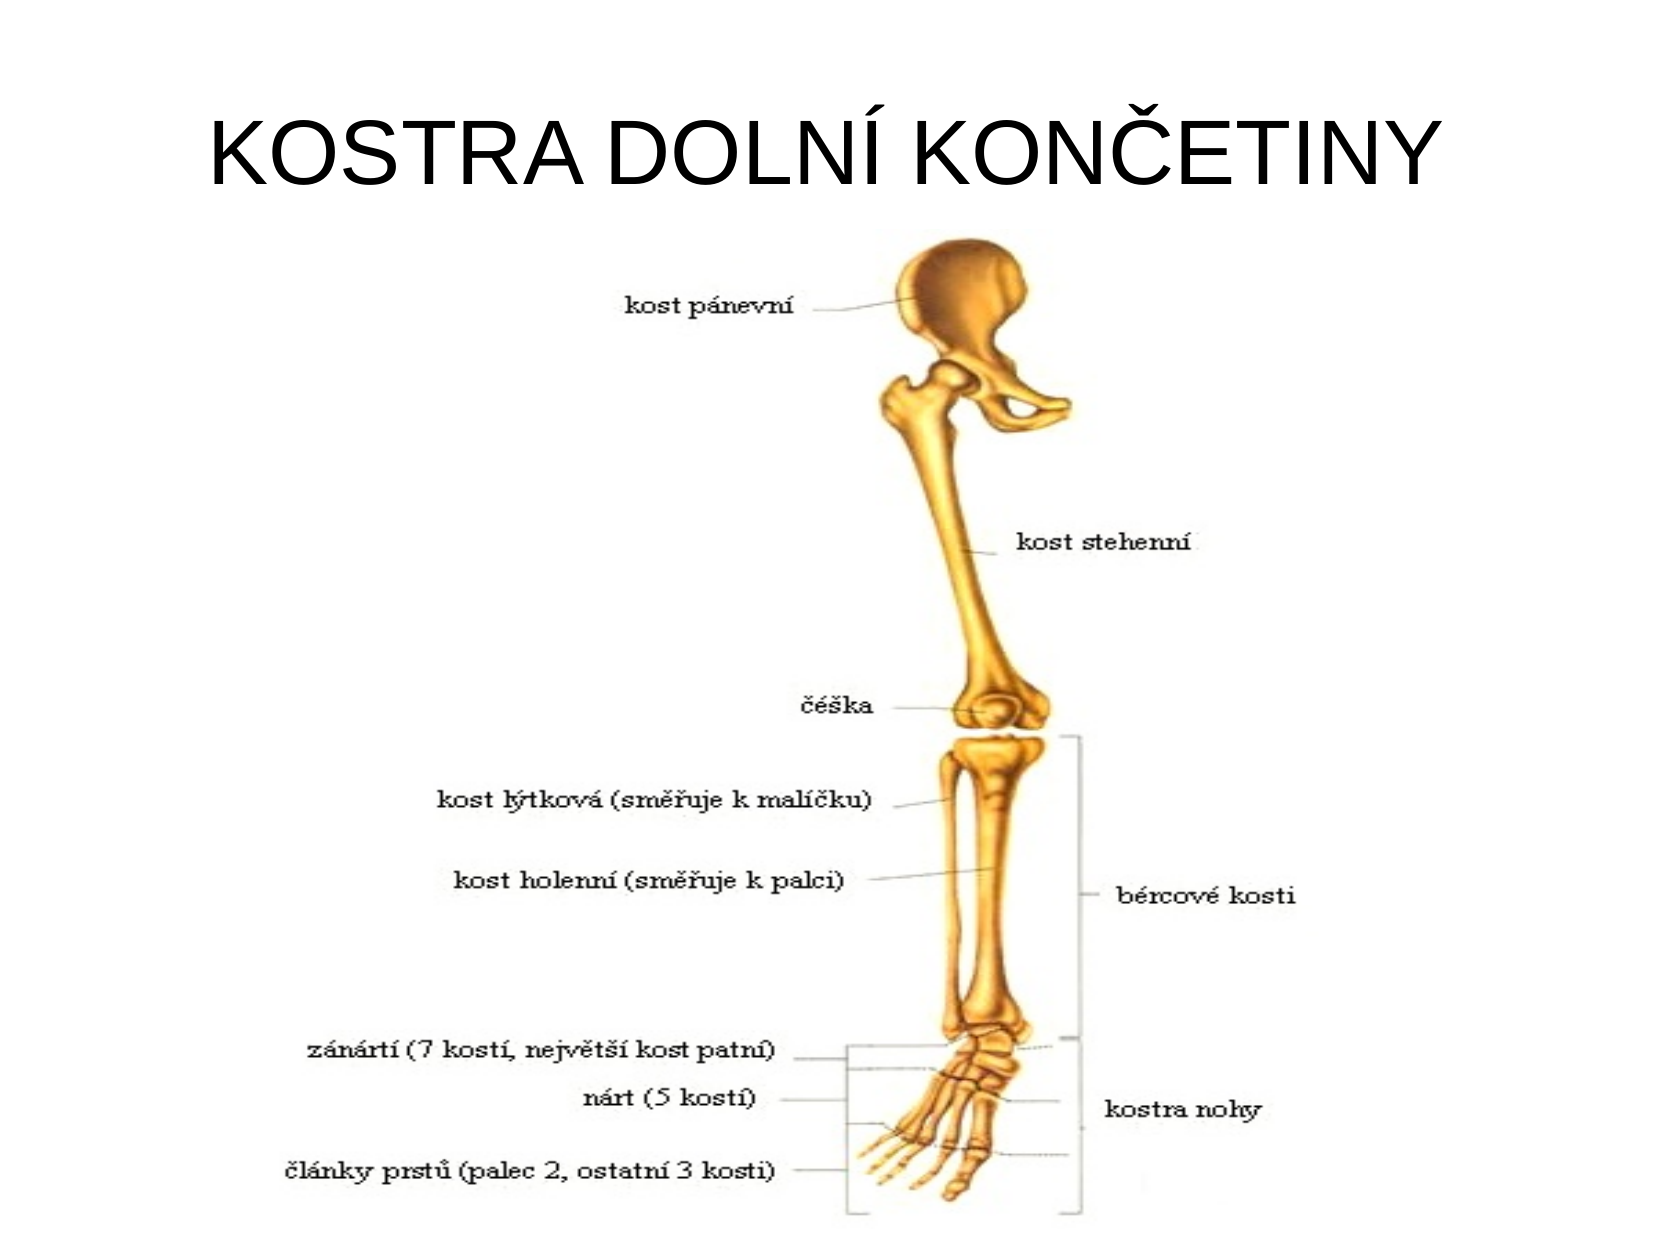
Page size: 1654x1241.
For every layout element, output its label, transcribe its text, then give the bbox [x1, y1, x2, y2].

title KOSTRA DOLNÍ KONČETINY [82, 49, 1571, 257]
picture [259, 229, 1335, 1229]
